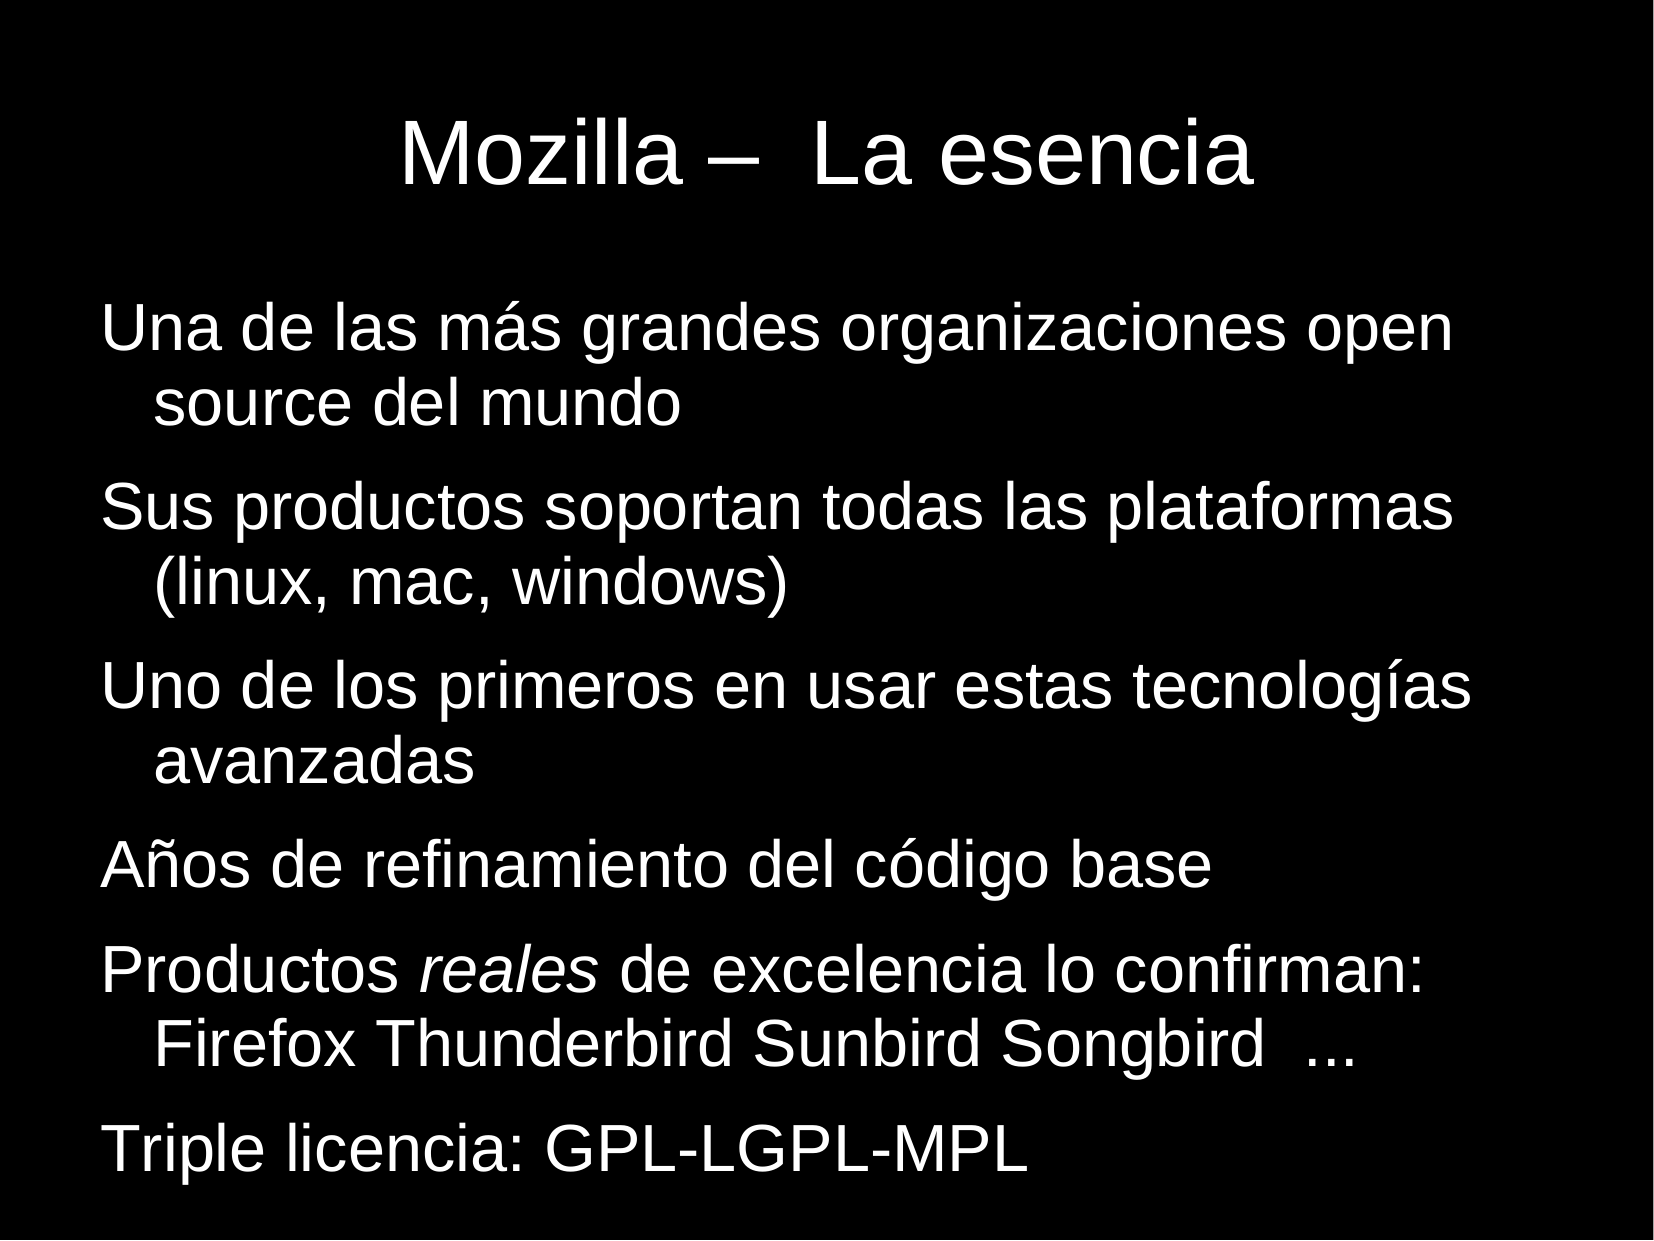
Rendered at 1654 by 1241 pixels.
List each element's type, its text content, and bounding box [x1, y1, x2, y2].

list Una de las más grandes organizaciones open source del mundo Sus productos soportan todas las plataformas (linux, mac, windows) Uno de los primeros en usar estas tecnologías avanzadas Años de refinamiento del código base Productos reales de excelencia lo confirman: Firefox Thunderbird Sunbird Songbird ... Triple licencia: GPL-LGPL-MPL [82, 290, 1571, 1186]
title Mozilla – La esencia [82, 49, 1571, 257]
